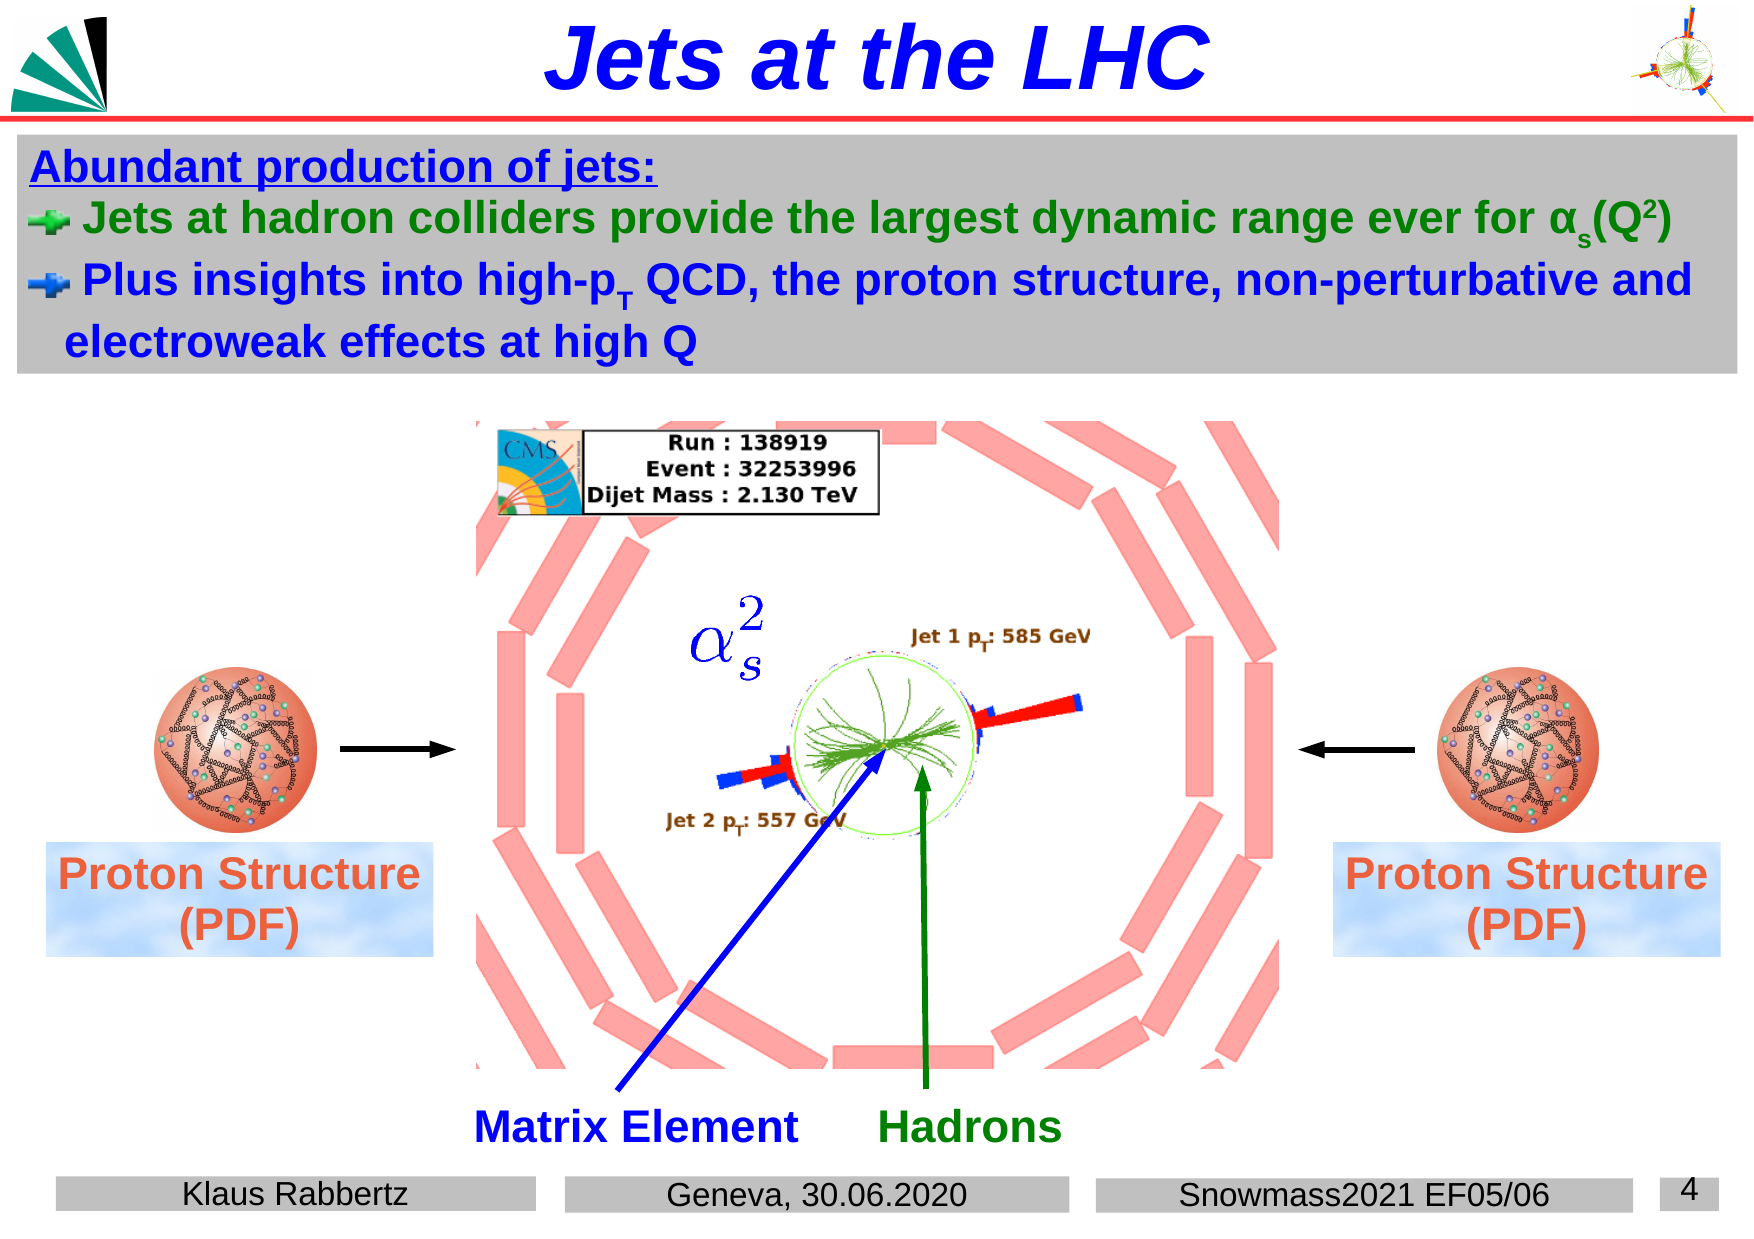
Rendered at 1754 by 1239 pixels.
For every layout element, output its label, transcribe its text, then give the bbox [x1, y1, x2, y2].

text_box Abundant production of jets: Jets at hadron colliders provide the largest dynamic range ever for αs(Q2) Plus insights into high-pT QCD, the proton structure, non-perturbative and electroweak effects at high Q [17, 134, 1738, 374]
picture [11, 17, 107, 113]
text_box Proton Structure (PDF) [1333, 842, 1721, 957]
text_box Matrix Element [461, 1094, 812, 1159]
picture [154, 667, 317, 833]
title Jets at the LHC [124, 0, 1630, 116]
text_box Hadrons [865, 1094, 1075, 1159]
text_box Proton Structure (PDF) [45, 842, 434, 957]
picture [1631, 5, 1739, 113]
picture [476, 421, 1279, 1069]
picture [1437, 667, 1599, 833]
